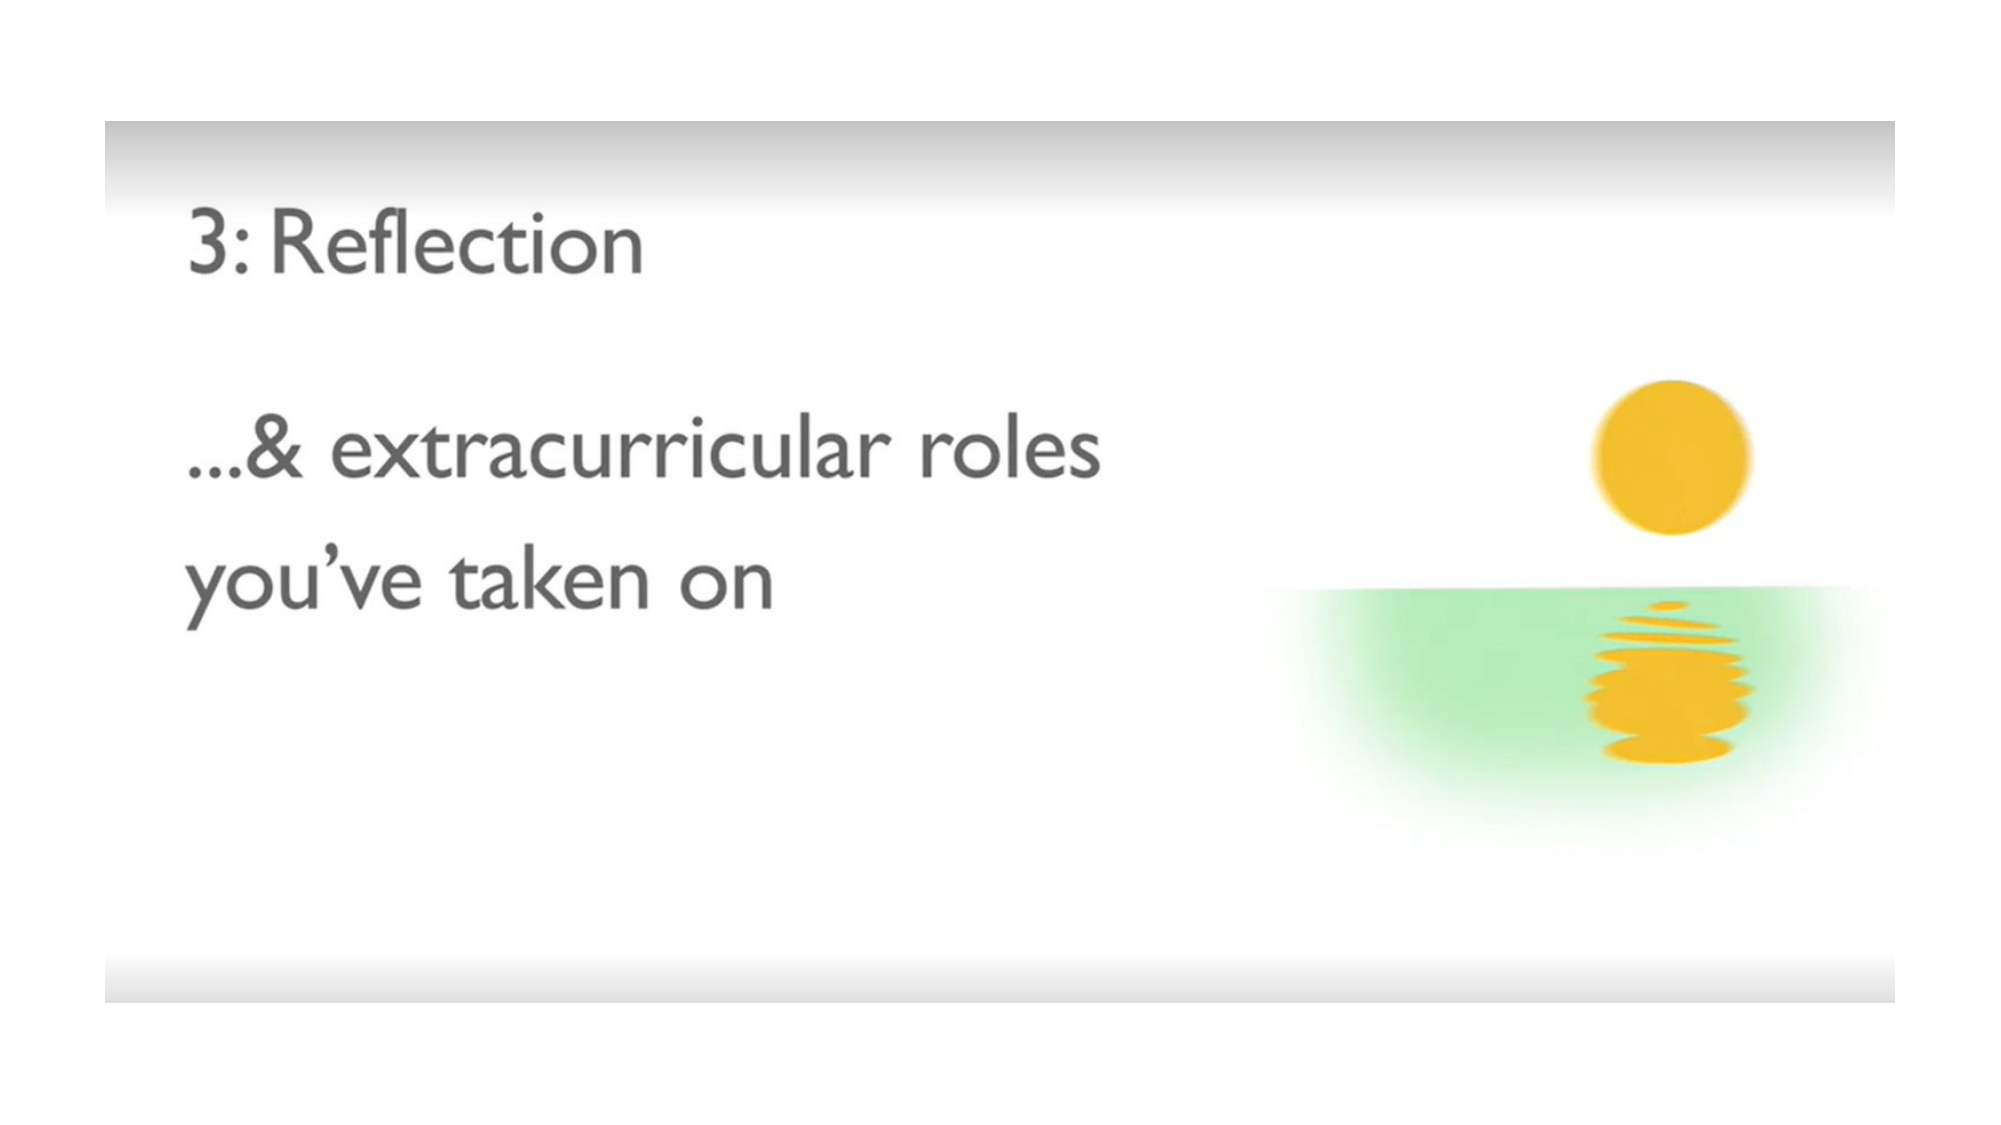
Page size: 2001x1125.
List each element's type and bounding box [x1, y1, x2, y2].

picture [105, 122, 1895, 1004]
